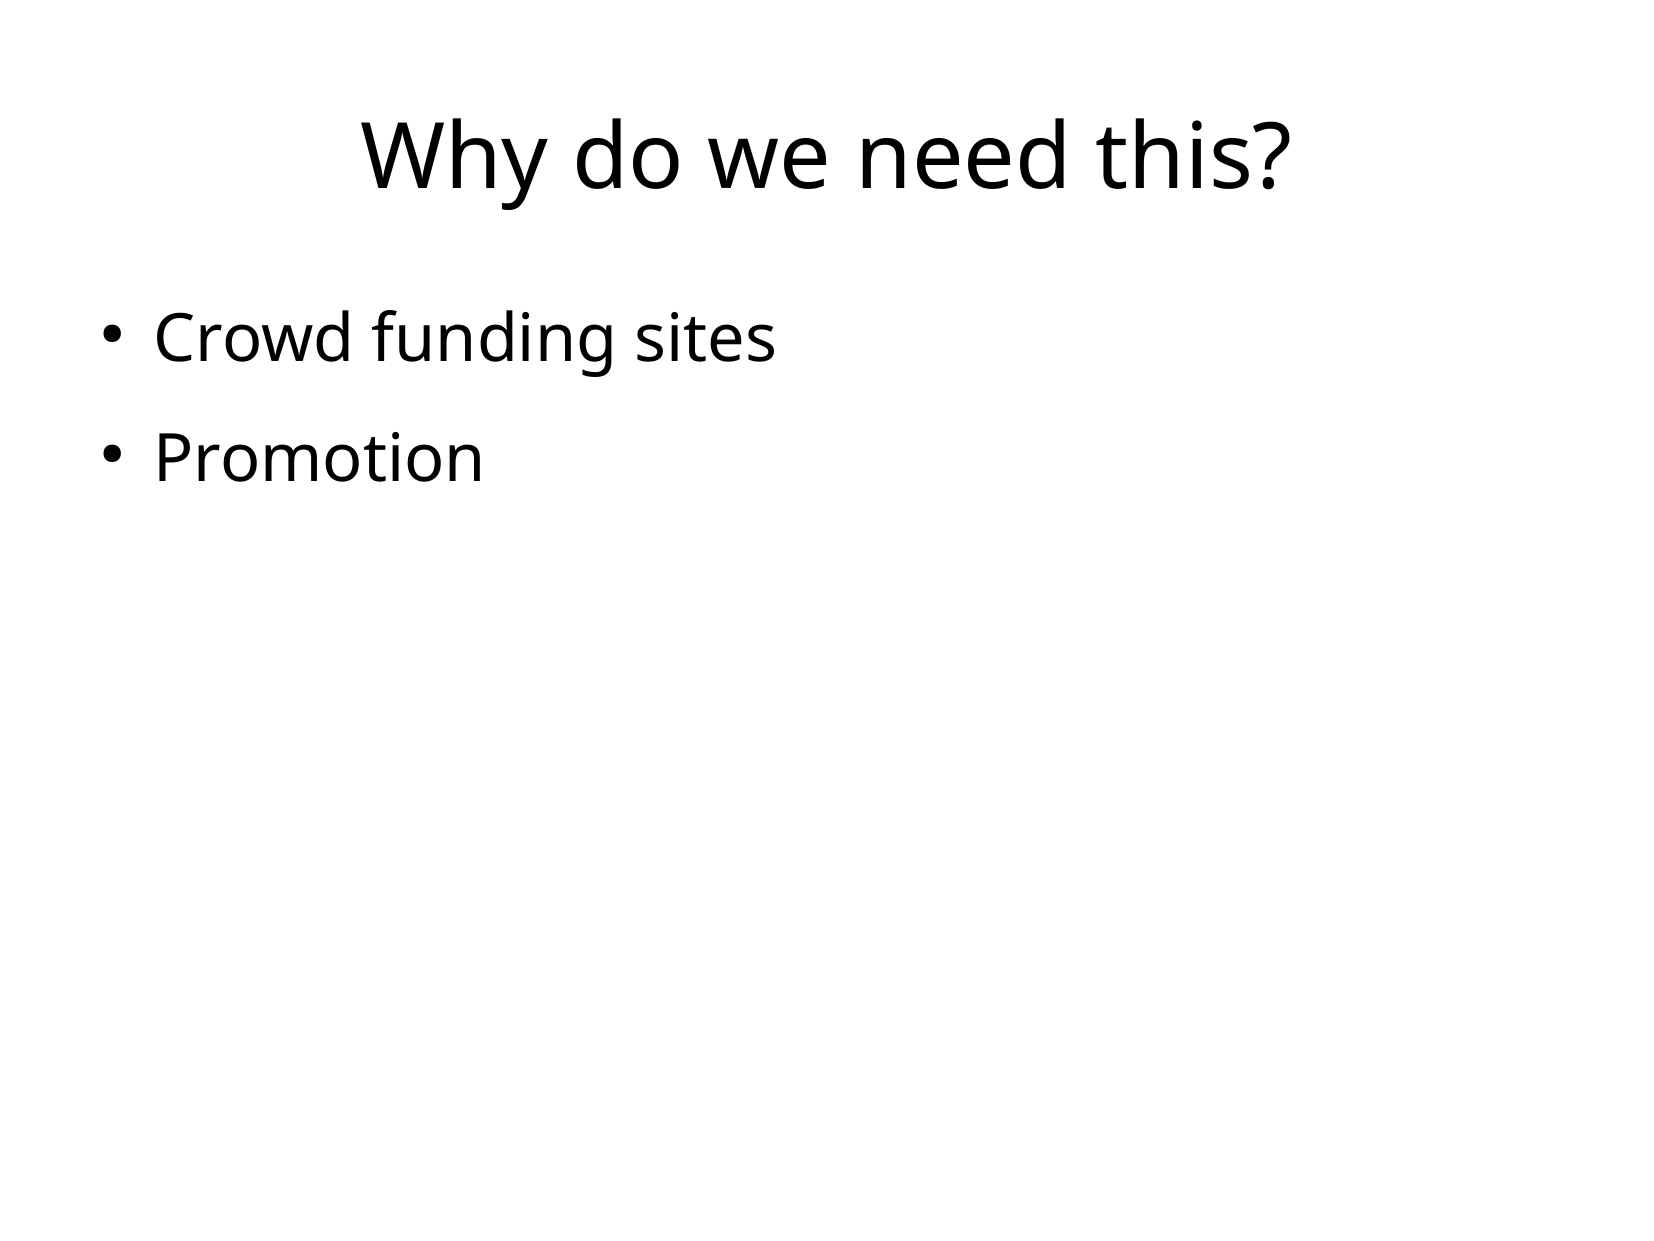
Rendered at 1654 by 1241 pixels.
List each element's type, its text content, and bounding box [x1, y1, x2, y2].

title Why do we need this? [82, 49, 1571, 257]
list Crowd funding sites Promotion [82, 290, 1538, 1010]
